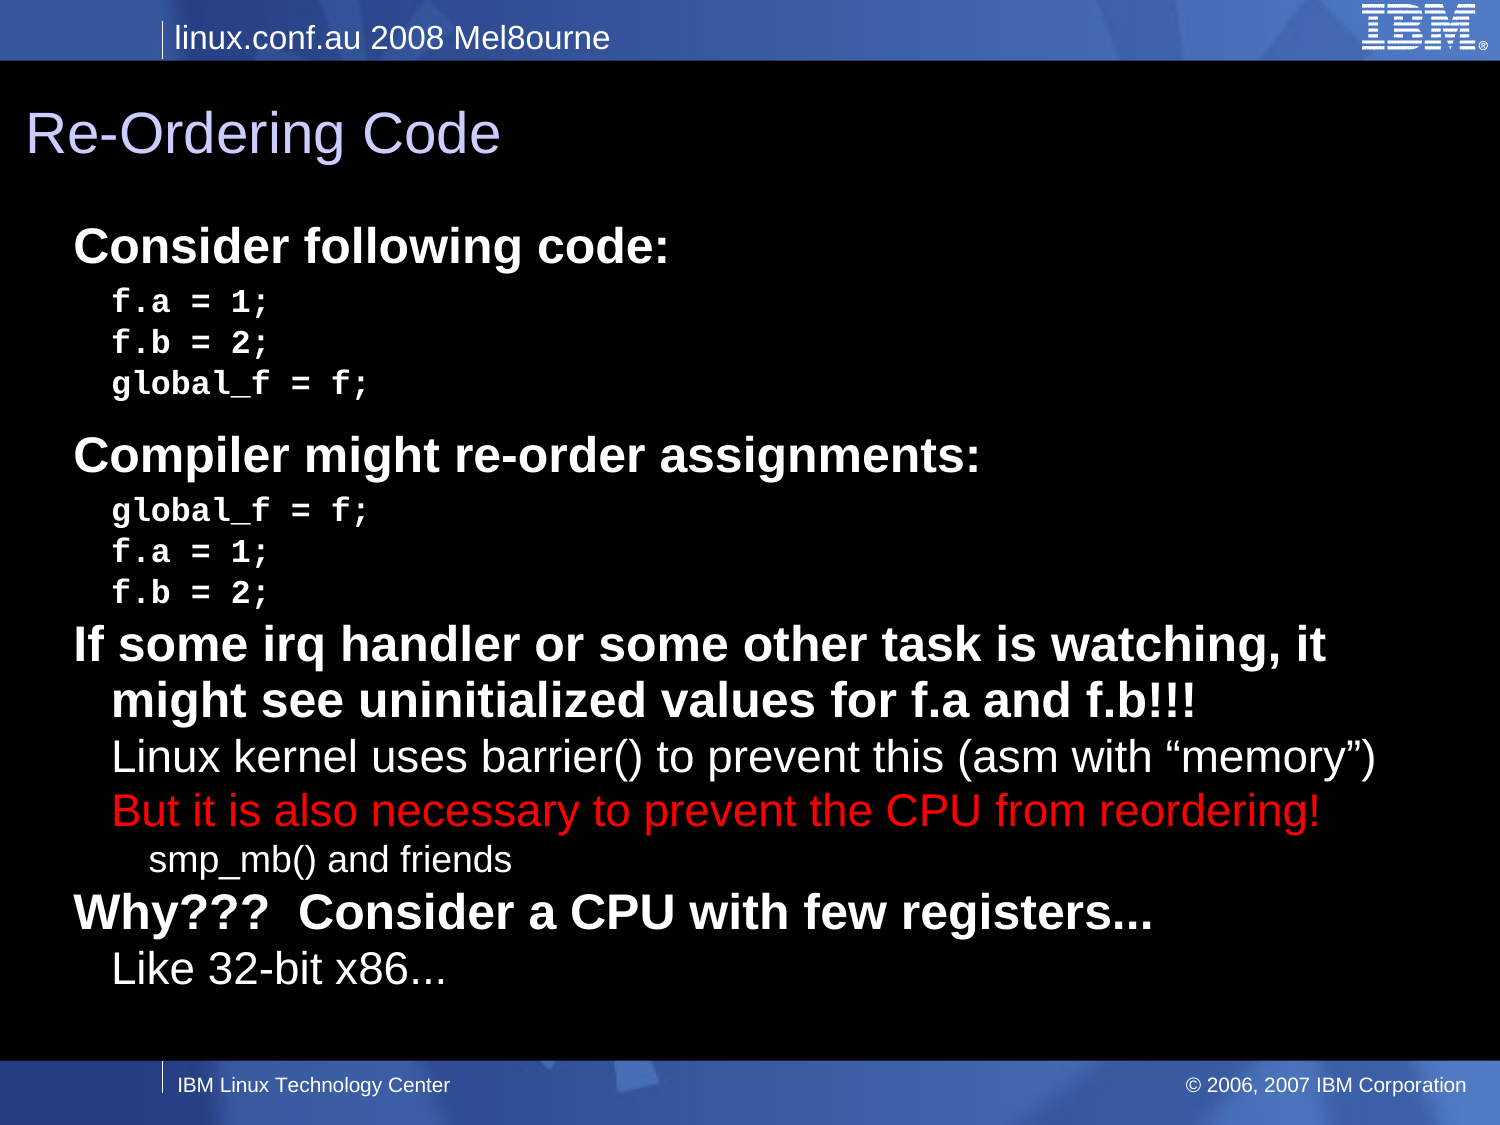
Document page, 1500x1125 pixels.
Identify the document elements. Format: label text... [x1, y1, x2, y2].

picture [0, 0, 1500, 60]
list Consider following code: f.a = 1; f.b = 2; global_f = f; Compiler might re-order assignments: global_f = f; f.a = 1; f.b = 2; If some irq handler or some other task is watching, it might see uninitialized values for f.a and f.b!!! Linux kernel uses barrier() to prevent this (asm with “memory”) But it is also necessary to prevent the CPU from reordering! smp_mb() and friends Why??? Consider a CPU with few registers... Like 32-bit x86... [73, 218, 1438, 1046]
title Re-Ordering Code [25, 102, 1378, 170]
picture [0, 1061, 1500, 1125]
